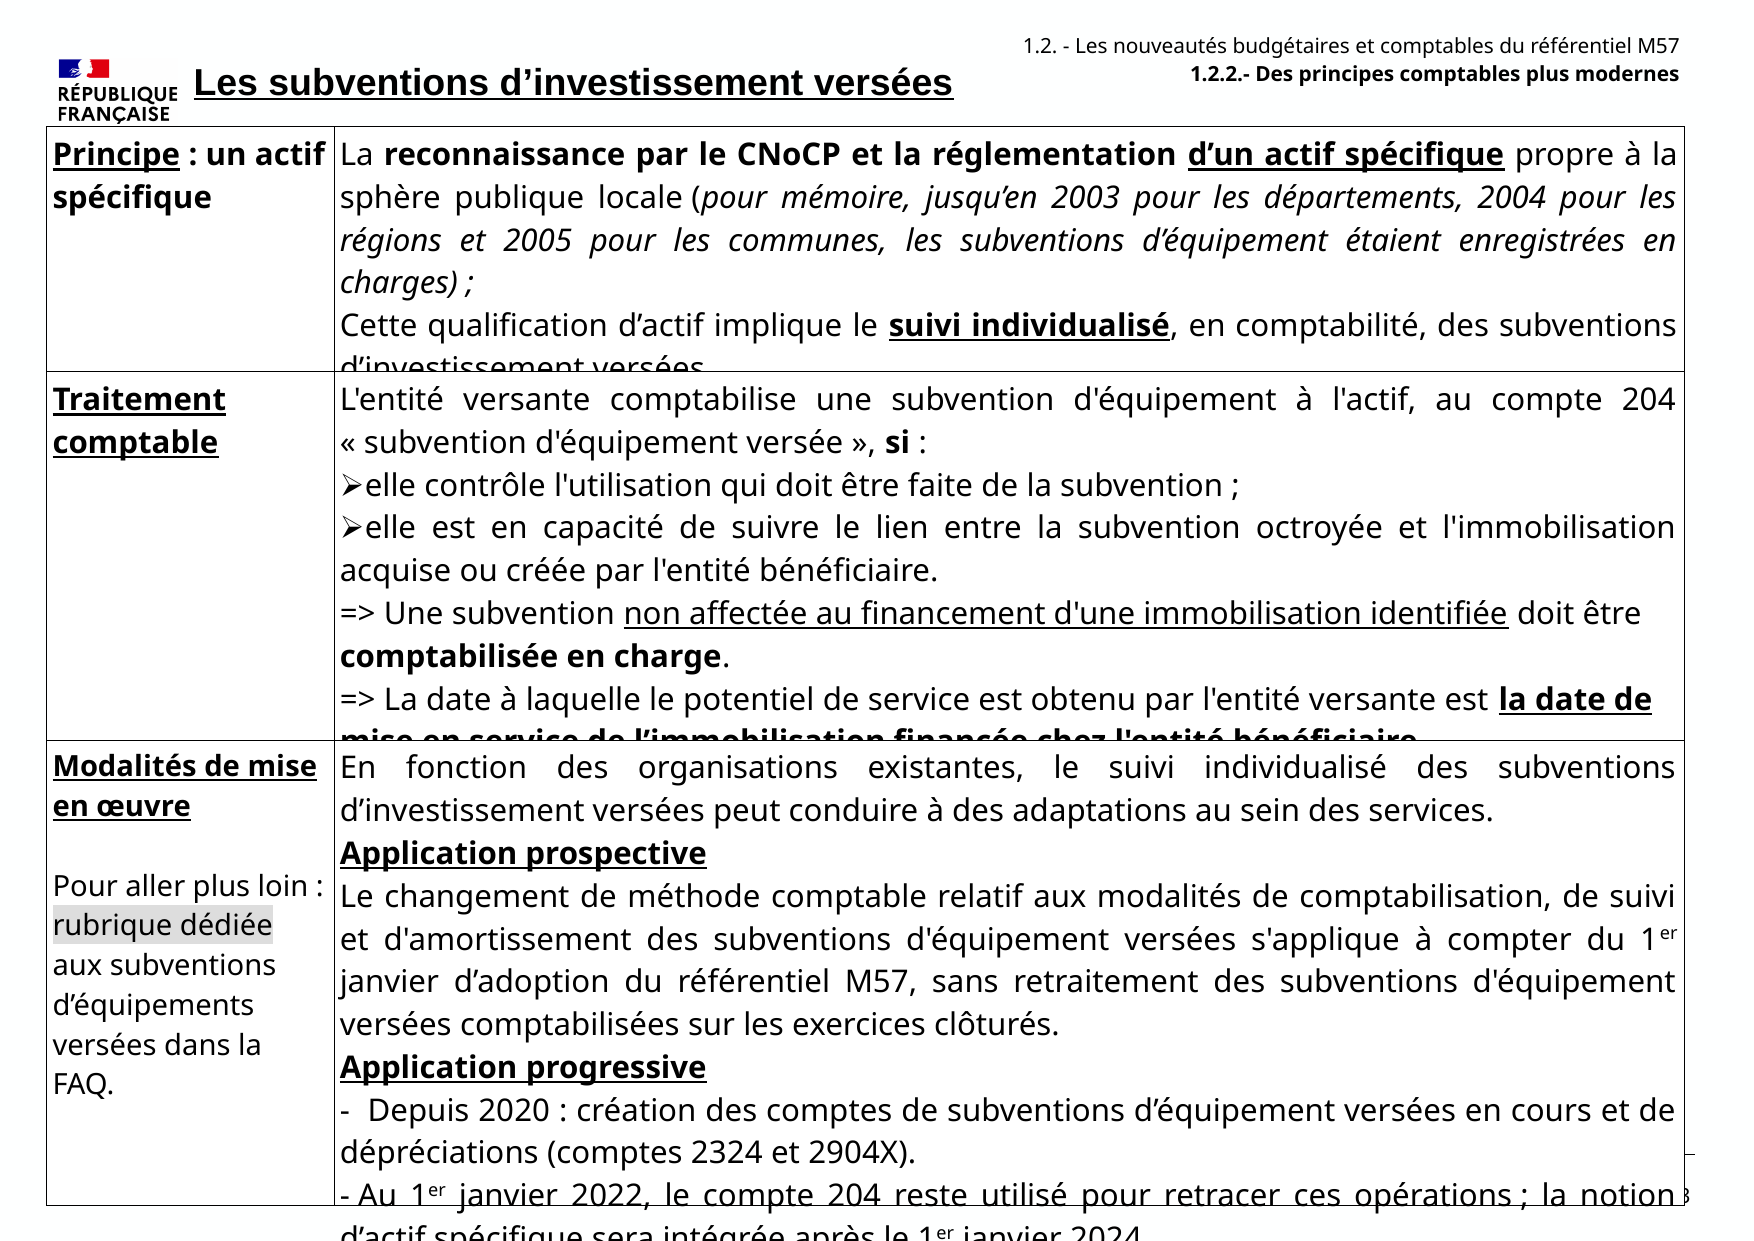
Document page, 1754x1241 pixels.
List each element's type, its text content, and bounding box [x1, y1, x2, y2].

table_cell Traitement comptable [47, 372, 334, 740]
text_box 1.2. - Les nouveautés budgétaires et comptables du référentiel M57 1.2.2.- Des principes comptables plus modernes [225, 23, 1695, 95]
table_header Principe : un actif spécifique [47, 127, 334, 371]
table_header La reconnaissance par le CNoCP et la réglementation d’un actif spécifique propre à la sphère publique locale (pour mémoire, jusqu’en 2003 pour les départements, 2004 pour les régions et 2005 pour les communes, les subventions d’équipement étaient enregistrées en charges) ; Cette qualification d’actif implique le suivi individualisé, en comptabilité, des subventions d’investissement versées. [335, 127, 1684, 371]
table_cell En fonction des organisations existantes, le suivi individualisé des subventions d’investissement versées peut conduire à des adaptations au sein des services. Application prospective Le changement de méthode comptable relatif aux modalités de comptabilisation, de suivi et d'amortissement des subventions d'équipement versées s'applique à compter du 1er janvier d’adoption du référentiel M57, sans retraitement des subventions d'équipement versées comptabilisées sur les exercices clôturés. Application progressive - Depuis 2020 : création des comptes de subventions d’équipement versées en cours et de dépréciations (comptes 2324 et 2904X). - Au 1er janvier 2022, le compte 204 reste utilisé pour retracer ces opérations ; la notion d’actif spécifique sera intégrée après le 1er janvier 2024. [335, 741, 1684, 1205]
picture [58, 58, 178, 126]
table_cell L'entité versante comptabilise une subvention d'équipement à l'actif, au compte 204 « subvention d'équipement versée », si : elle contrôle l'utilisation qui doit être faite de la subvention ; elle est en capacité de suivre le lien entre la subvention octroyée et l'immobilisation acquise ou créée par l'entité bénéficiaire. => Une subvention non affectée au financement d'une immobilisation identifiée doit être comptabilisée en charge. => La date à laquelle le potentiel de service est obtenu par l'entité versante est la date de mise en service de l’immobilisation financée chez l'entité bénéficiaire. [335, 372, 1684, 740]
table_cell Modalités de mise en œuvre Pour aller plus loin : rubrique dédiée aux subventions d’équipements versées dans la FAQ. [47, 741, 334, 1205]
text_box Les subventions d’investissement versées [178, 54, 969, 130]
